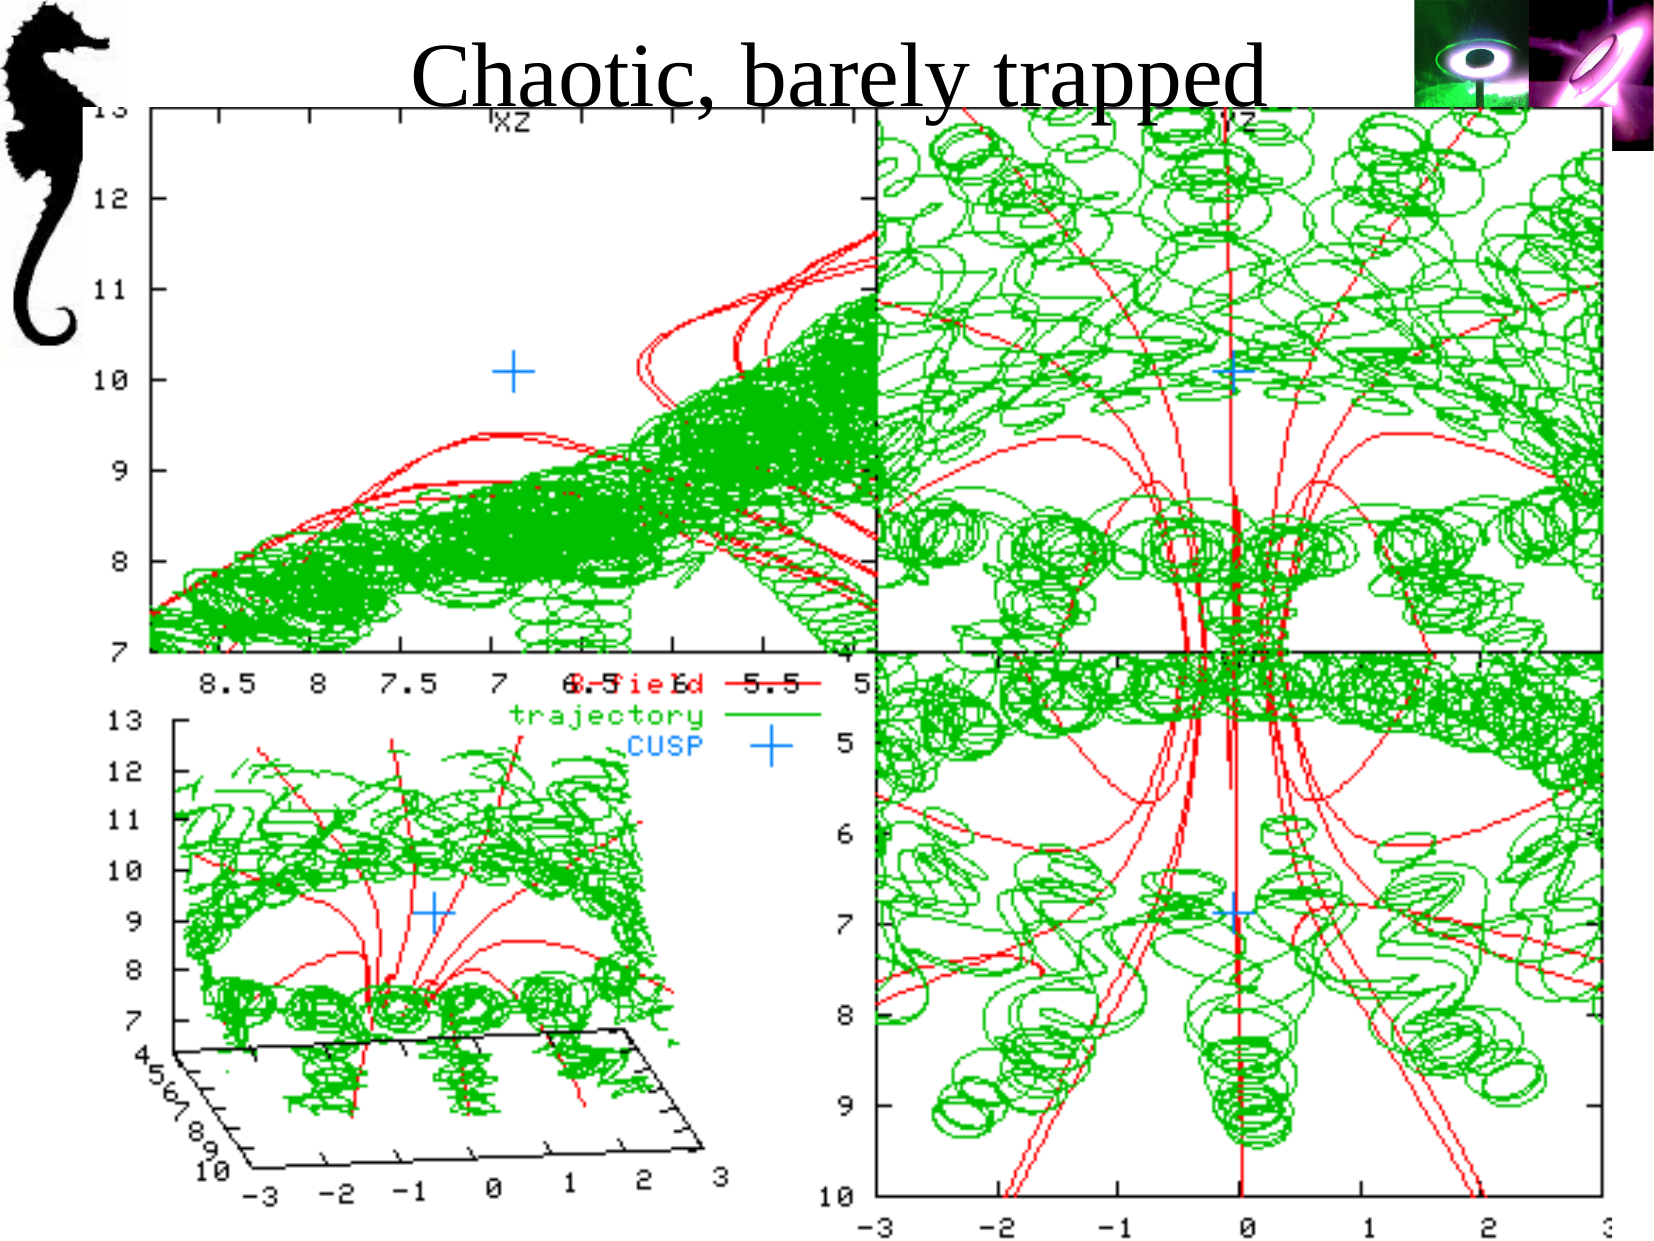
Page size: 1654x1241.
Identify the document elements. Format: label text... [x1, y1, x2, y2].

title Chaotic, barely trapped [137, 0, 1544, 152]
picture [0, 0, 1654, 1241]
